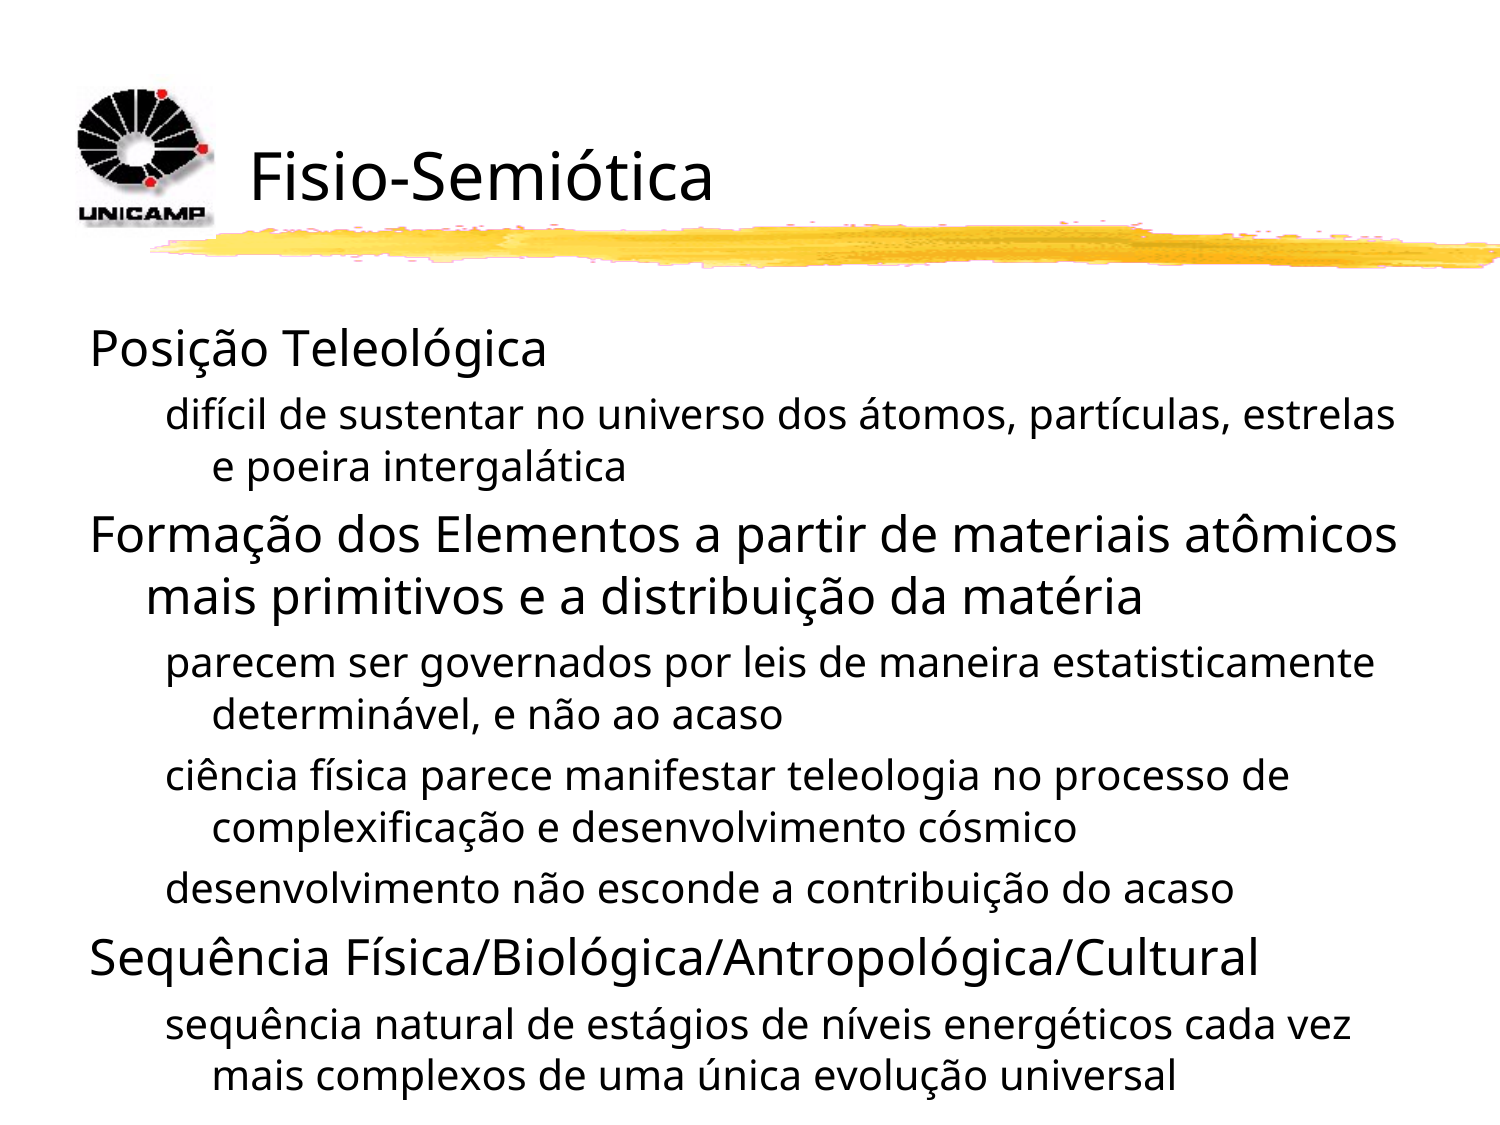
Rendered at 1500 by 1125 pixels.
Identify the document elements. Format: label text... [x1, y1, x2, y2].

picture [75, 74, 1500, 279]
list Posição Teleológica difícil de sustentar no universo dos átomos, partículas, estrelas e poeira intergalática Formação dos Elementos a partir de materiais atômicos mais primitivos e a distribuição da matéria parecem ser governados por leis de maneira estatisticamente determinável, e não ao acaso ciência física parece manifestar teleologia no processo de complexificação e desenvolvimento cósmico desenvolvimento não esconde a contribuição do acaso Sequência Física/Biológica/Antropológica/Cultural sequência natural de estágios de níveis energéticos cada vez mais complexos de uma única evolução universal [74, 309, 1417, 1023]
title Fisio-Semiótica [233, 37, 1434, 225]
